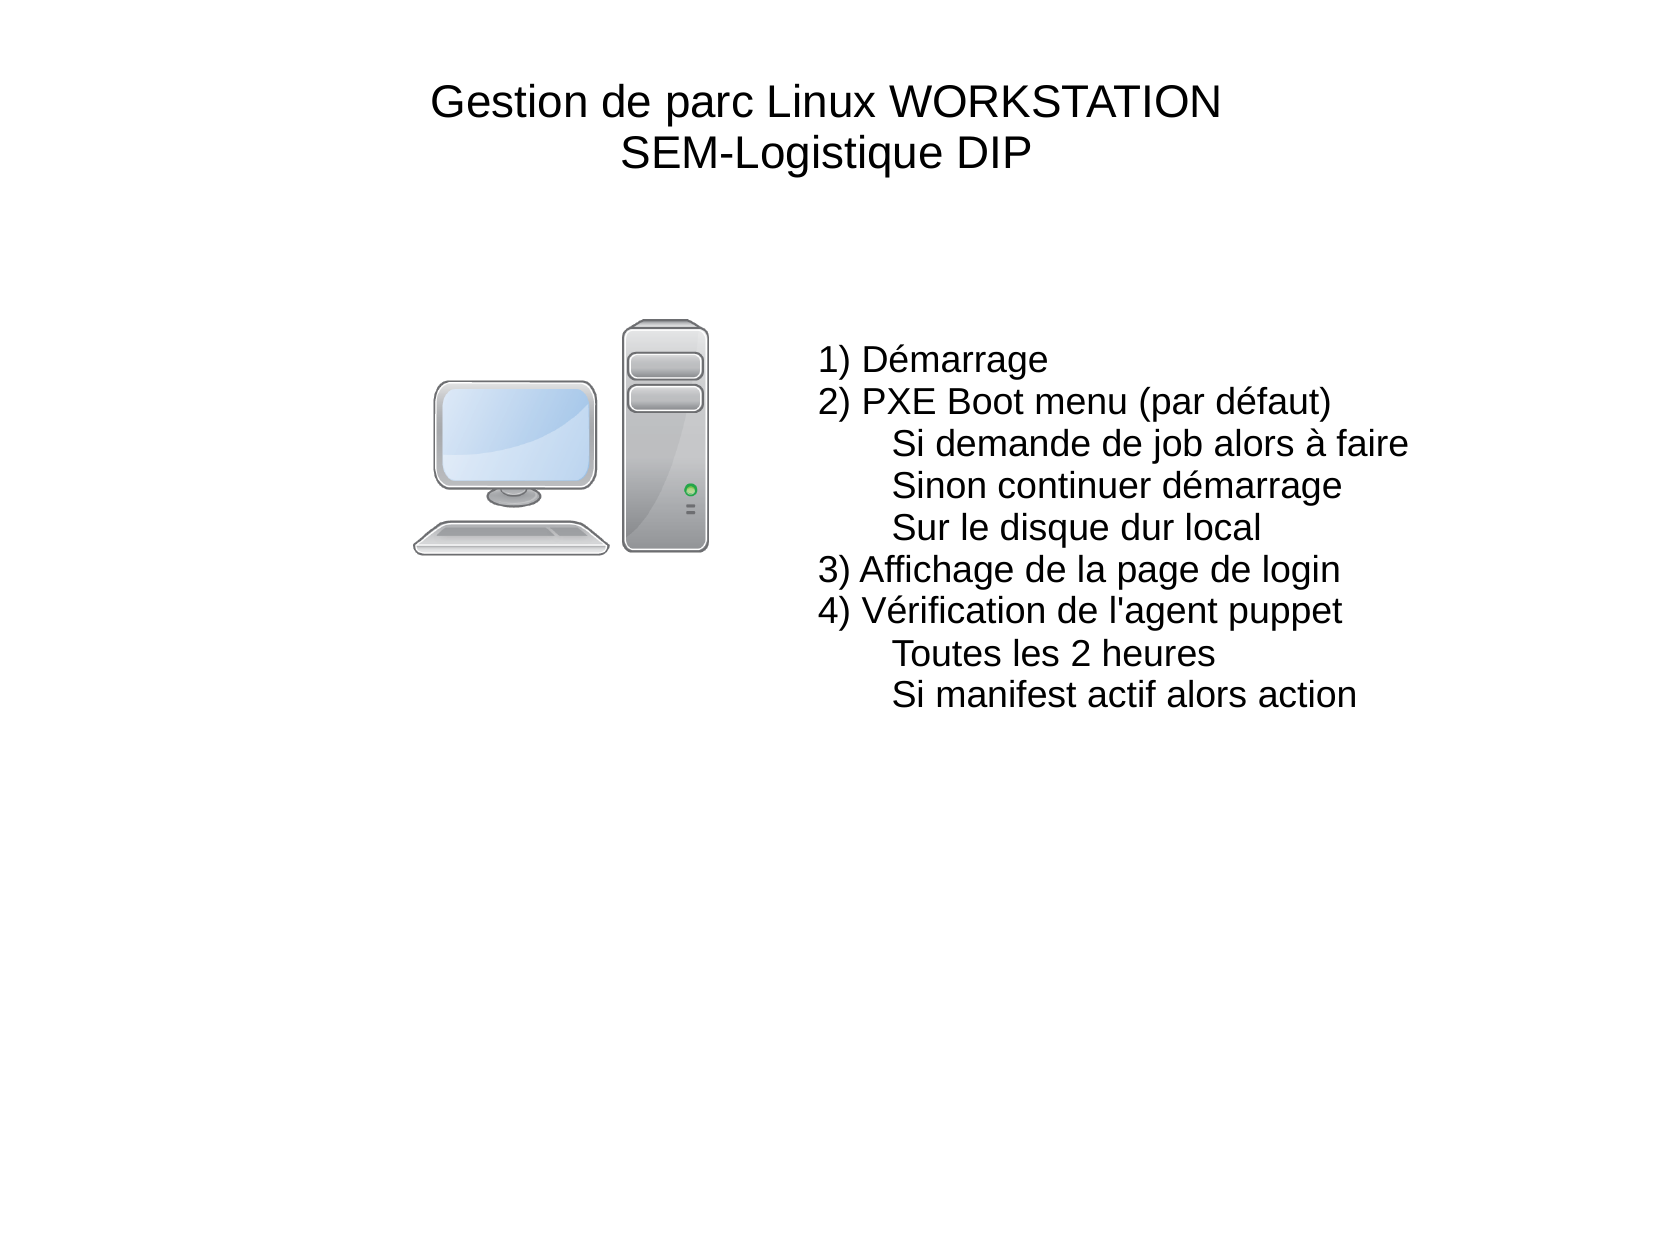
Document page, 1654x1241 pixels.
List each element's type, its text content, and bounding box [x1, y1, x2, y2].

title Gestion de parc Linux WORKSTATION SEM-Logistique DIP [82, 23, 1571, 231]
text_box 1) Démarrage 2) PXE Boot menu (par défaut) Si demande de job alors à faire Sinon continuer démarrage Sur le disque dur local 3) Affichage de la page de login 4) Vérification de l'agent puppet Toutes les 2 heures Si manifest actif alors action [803, 330, 1425, 724]
picture [401, 319, 709, 567]
